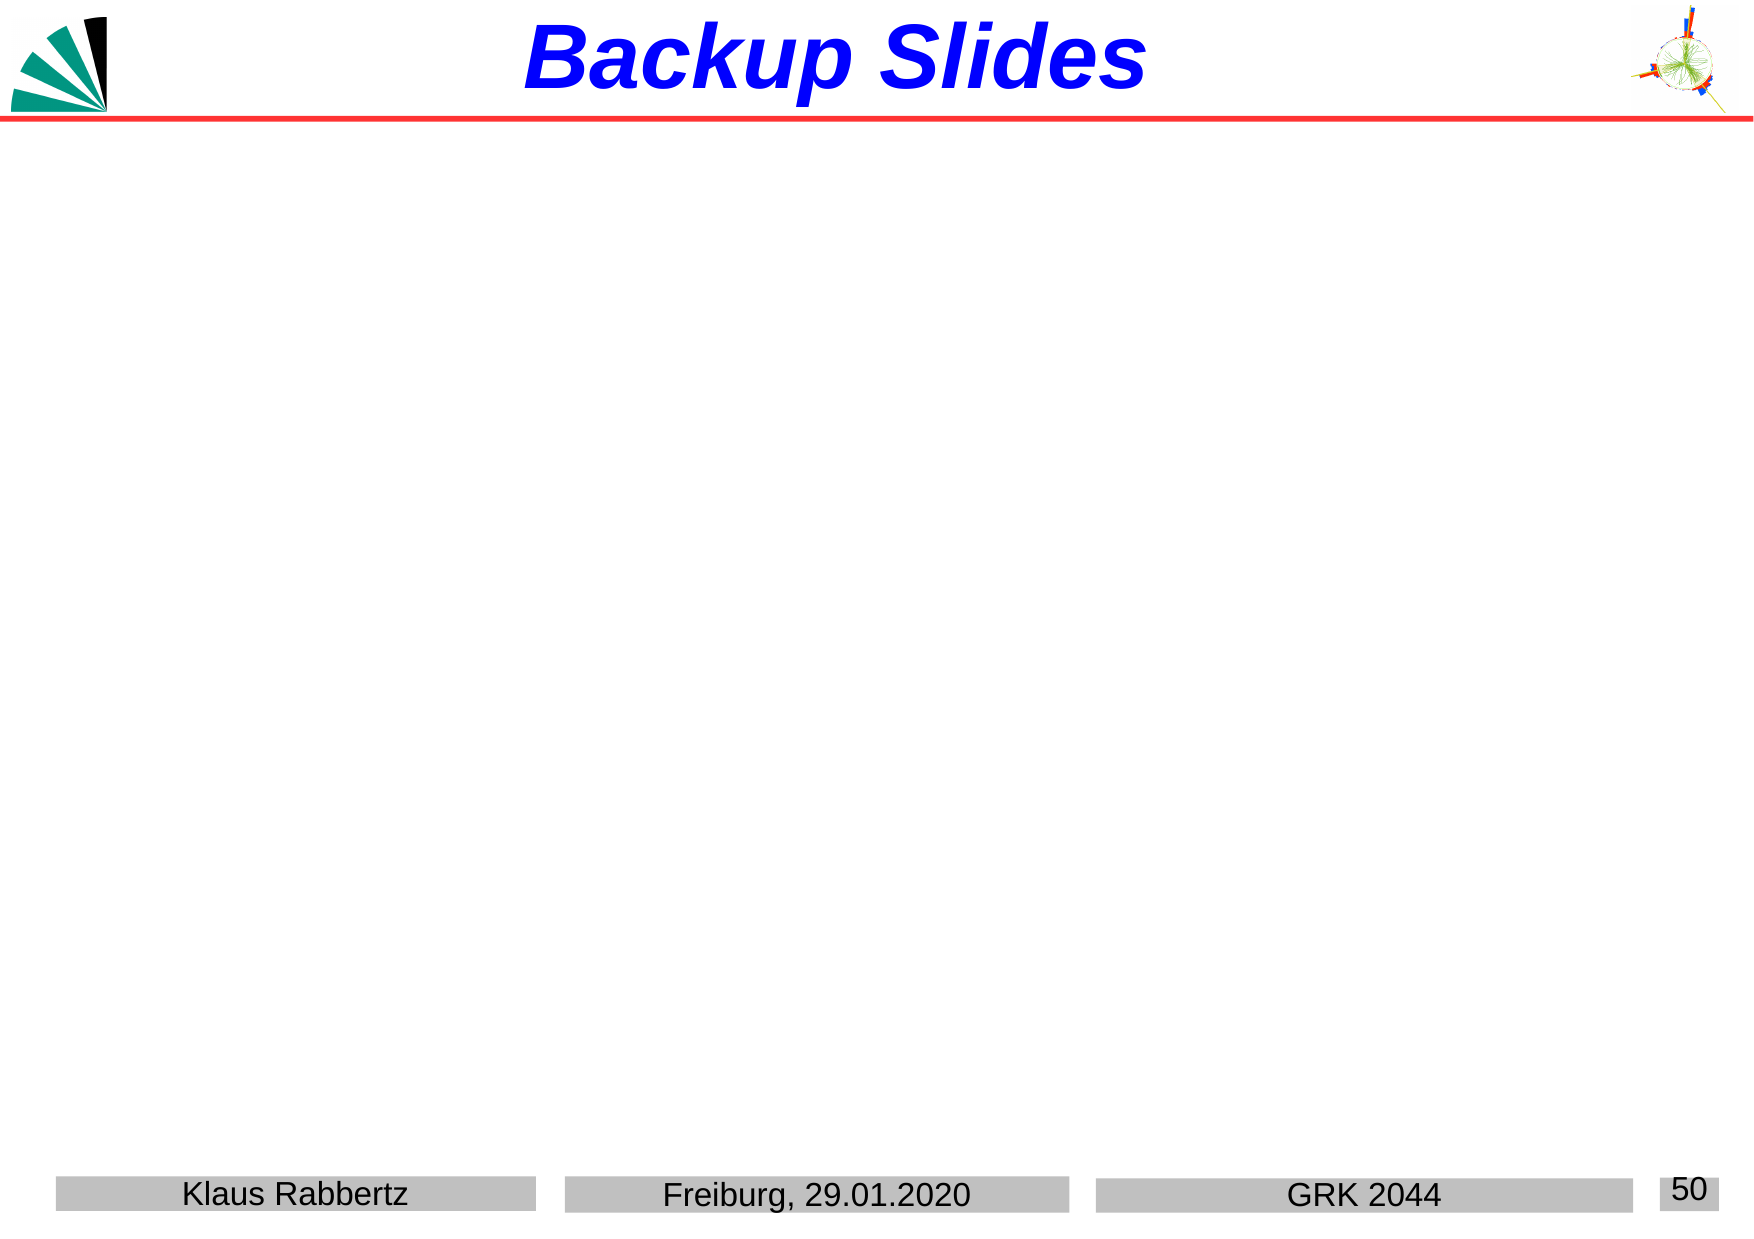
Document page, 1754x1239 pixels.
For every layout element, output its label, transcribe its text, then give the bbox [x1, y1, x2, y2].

picture [11, 17, 107, 113]
title Backup Slides [129, 0, 1545, 114]
picture [1631, 5, 1739, 113]
